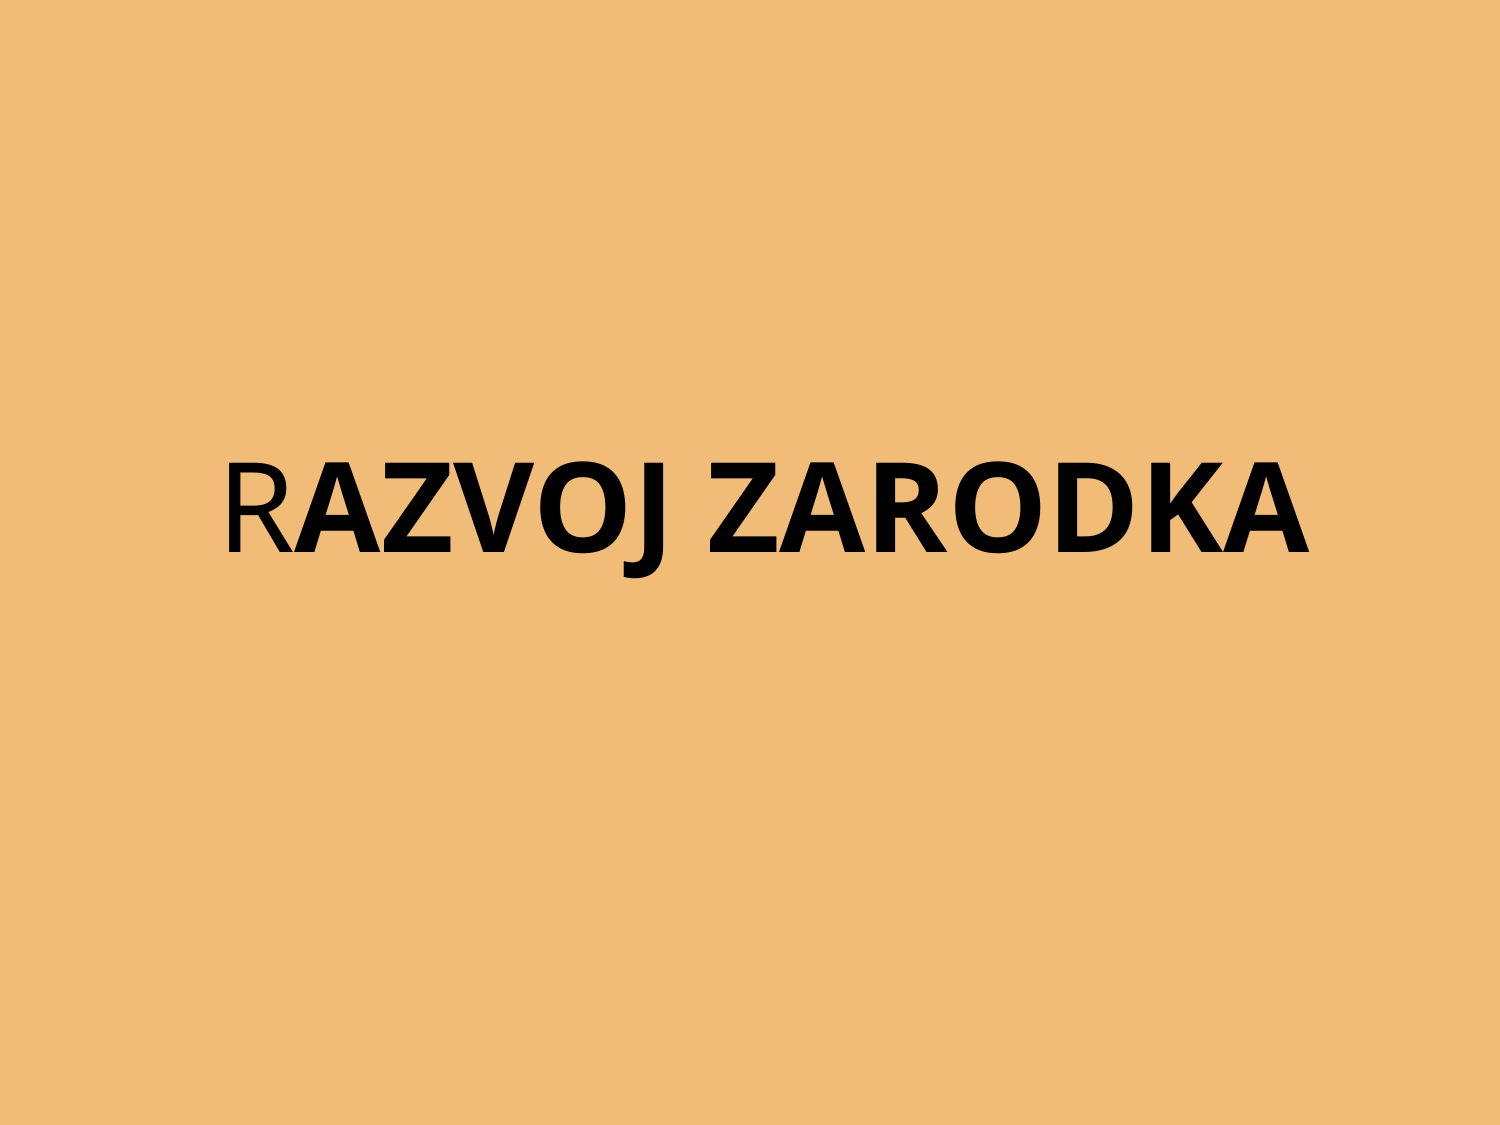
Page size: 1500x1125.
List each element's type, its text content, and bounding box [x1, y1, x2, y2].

title RAZVOJ ZARODKA [88, 408, 1439, 597]
